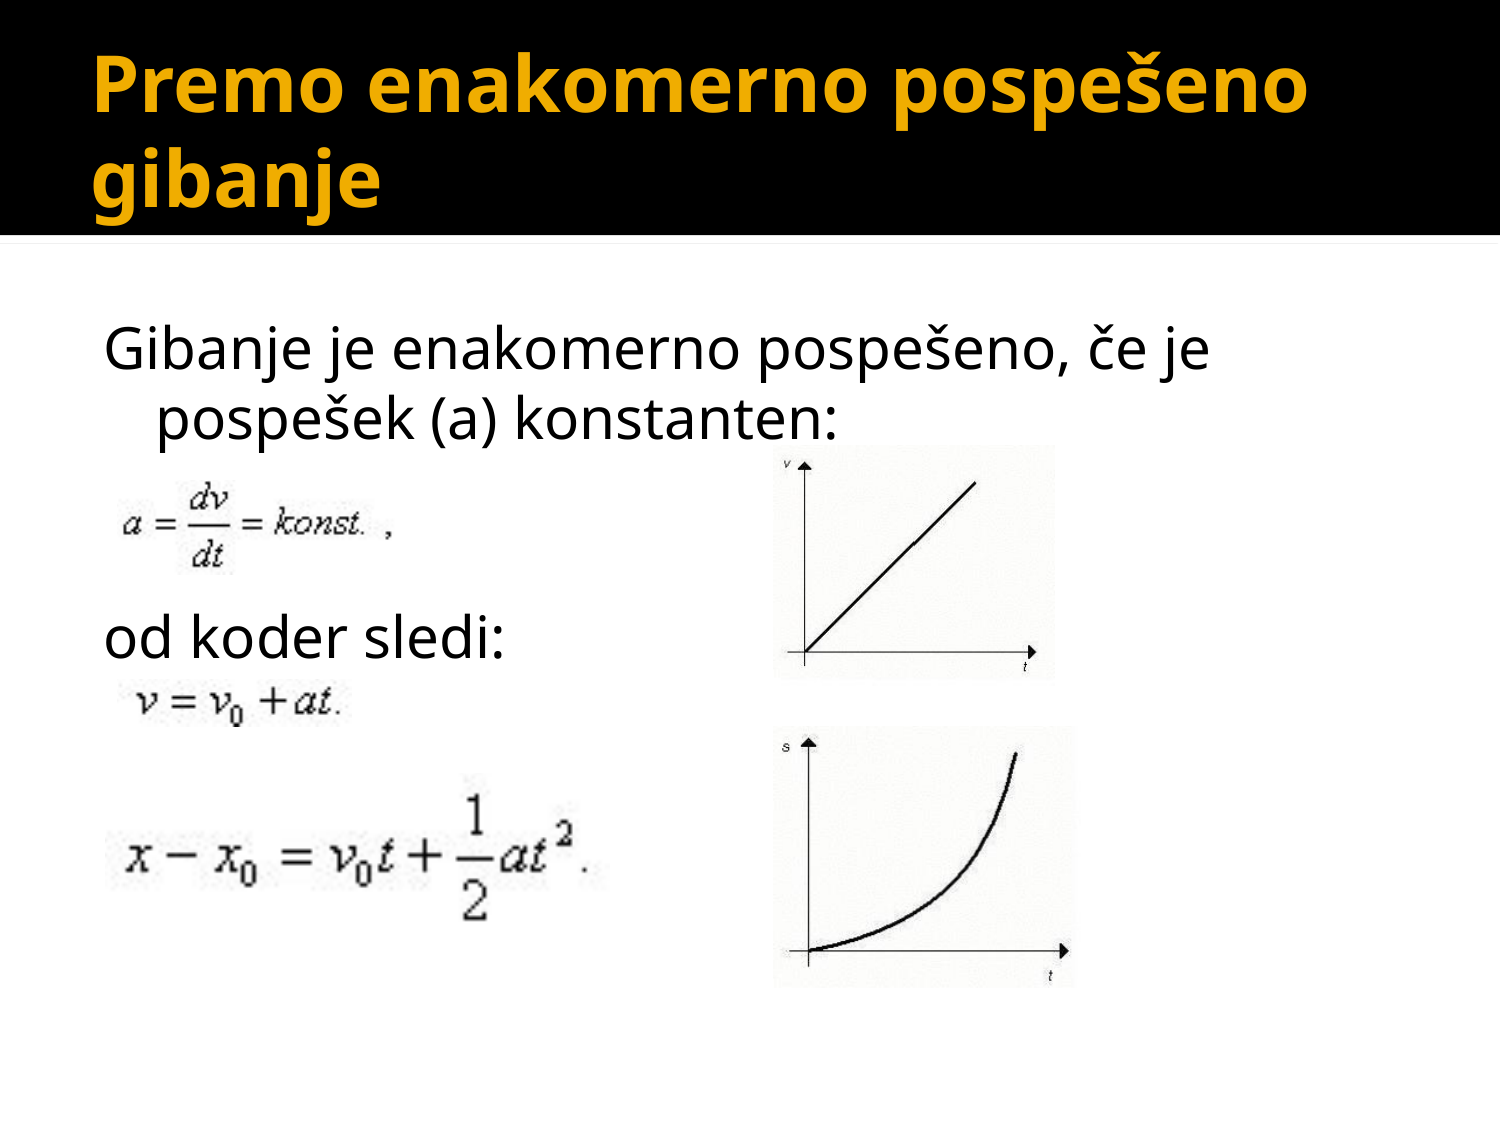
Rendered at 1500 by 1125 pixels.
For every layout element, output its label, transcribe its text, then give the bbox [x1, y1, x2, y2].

picture [773, 445, 1055, 691]
title Premo enakomerno pospešeno gibanje [75, 25, 1425, 231]
picture [105, 773, 610, 941]
picture [117, 679, 352, 727]
list Gibanje je enakomerno pospešeno, če je pospešek (a) konstanten: od koder sledi: [75, 295, 1425, 1055]
picture [117, 480, 399, 575]
picture [773, 726, 1090, 1003]
